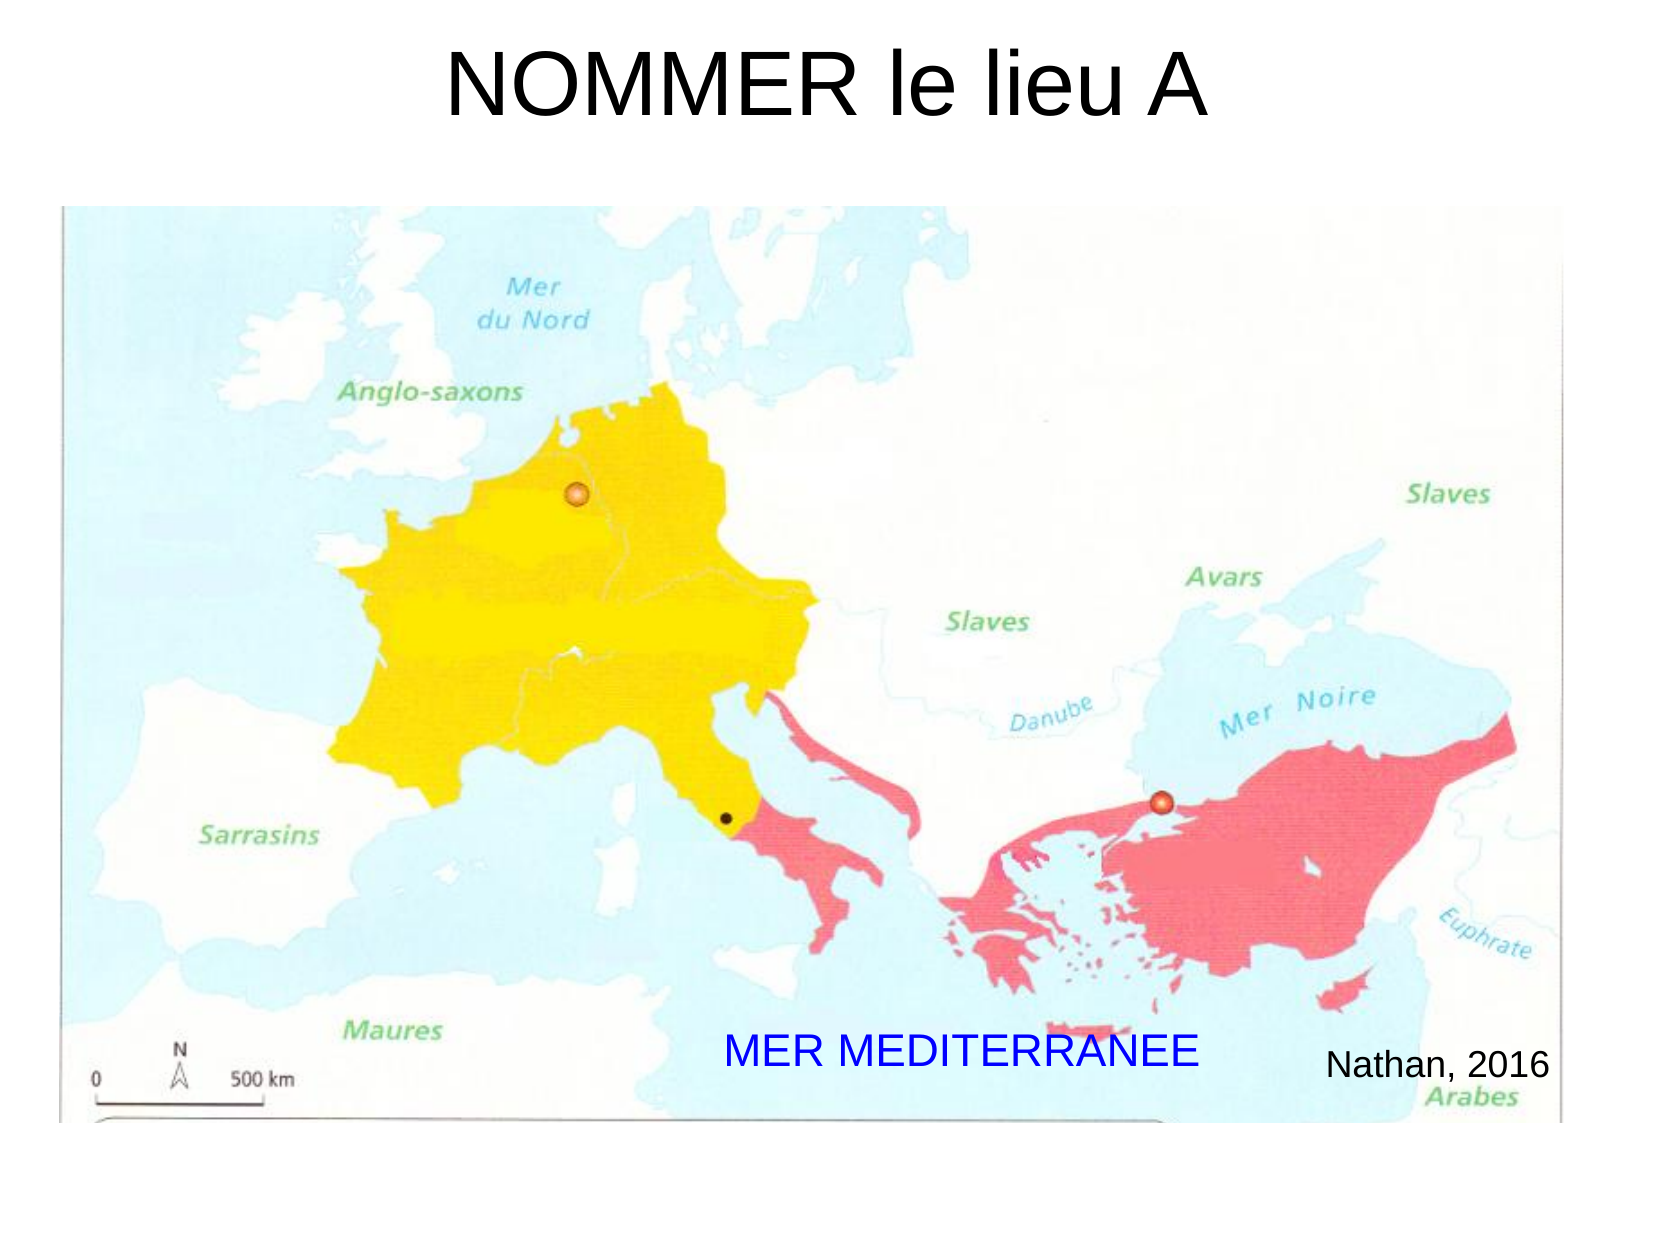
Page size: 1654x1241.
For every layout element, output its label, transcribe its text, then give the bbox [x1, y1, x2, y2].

picture [59, 206, 1564, 1123]
text_box Nathan, 2016 [1181, 1035, 1565, 1093]
text_box MER MEDITERRANEE [708, 1017, 1216, 1084]
title NOMMER le lieu A [82, 32, 1571, 136]
